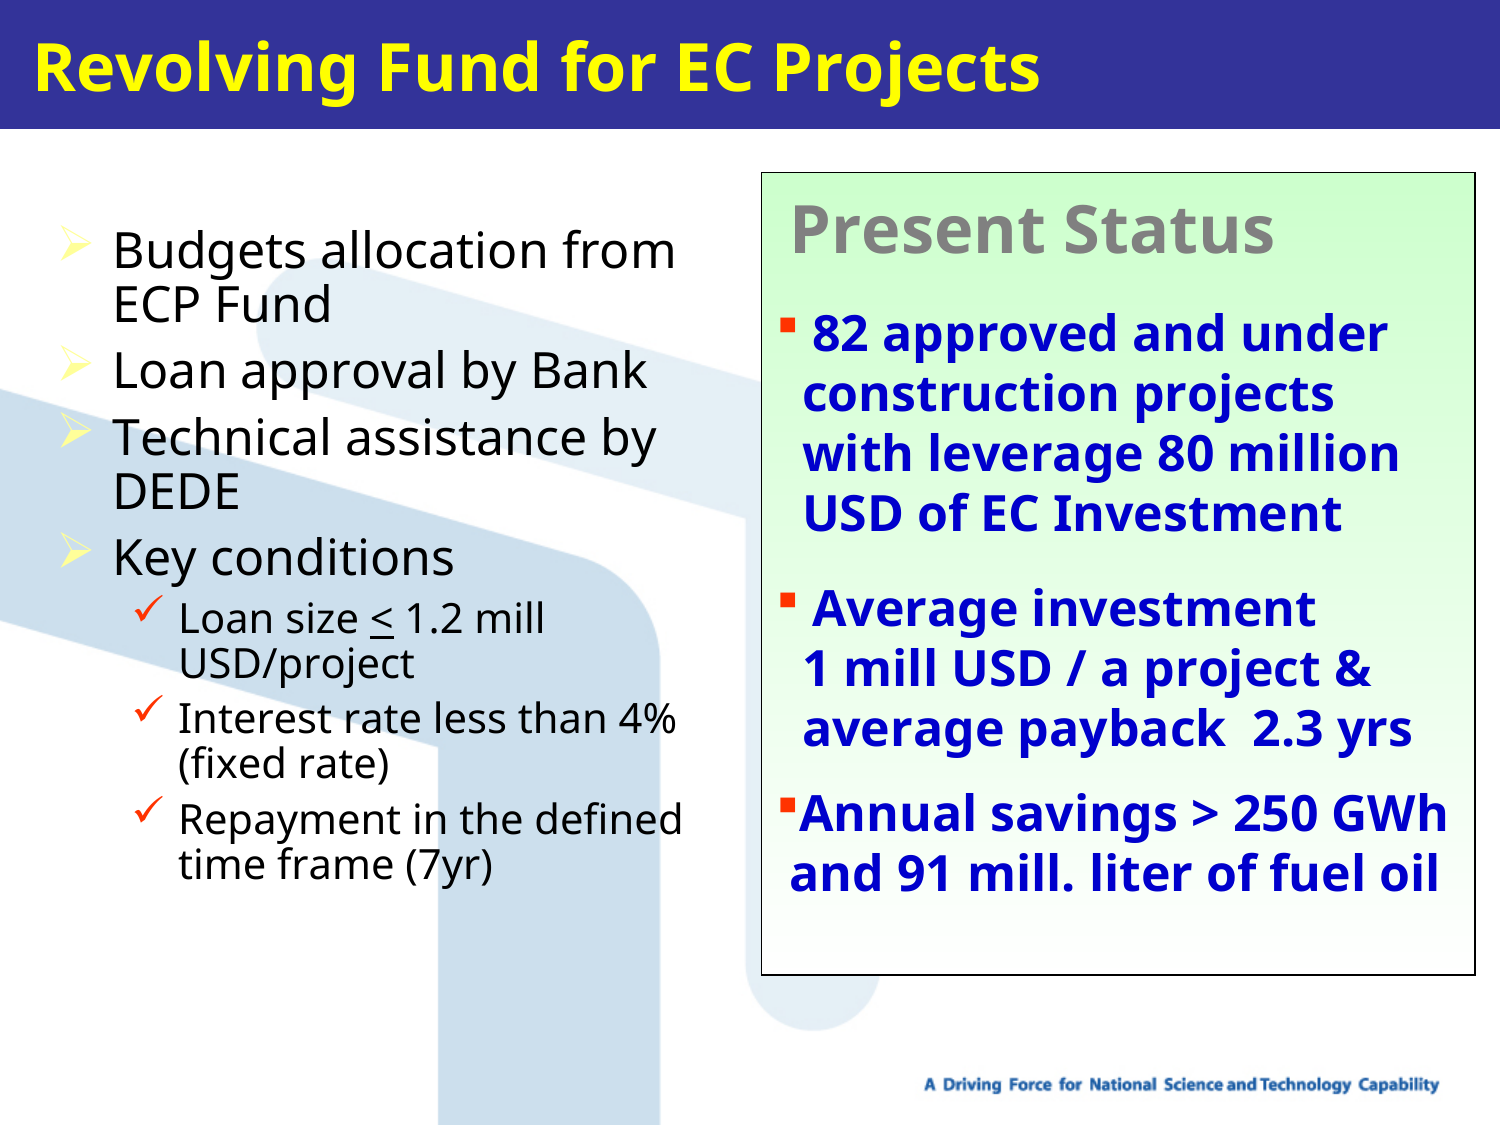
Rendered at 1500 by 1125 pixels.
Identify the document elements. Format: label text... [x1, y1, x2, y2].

list Budgets allocation from ECP Fund Loan approval by Bank Technical assistance by DEDE Key conditions Loan size < 1.2 mill USD/project Interest rate less than 4% (fixed rate) Repayment in the defined time frame (7yr) [41, 217, 727, 951]
title Revolving Fund for EC Projects [0, 0, 1500, 129]
text_box Present Status 82 approved and under construction projects with leverage 80 million USD of EC Investment Average investment 1 mill USD / a project & average payback 2.3 yrs Annual savings > 250 GWh and 91 mill. liter of fuel oil [761, 172, 1475, 976]
picture [0, 129, 1500, 1125]
